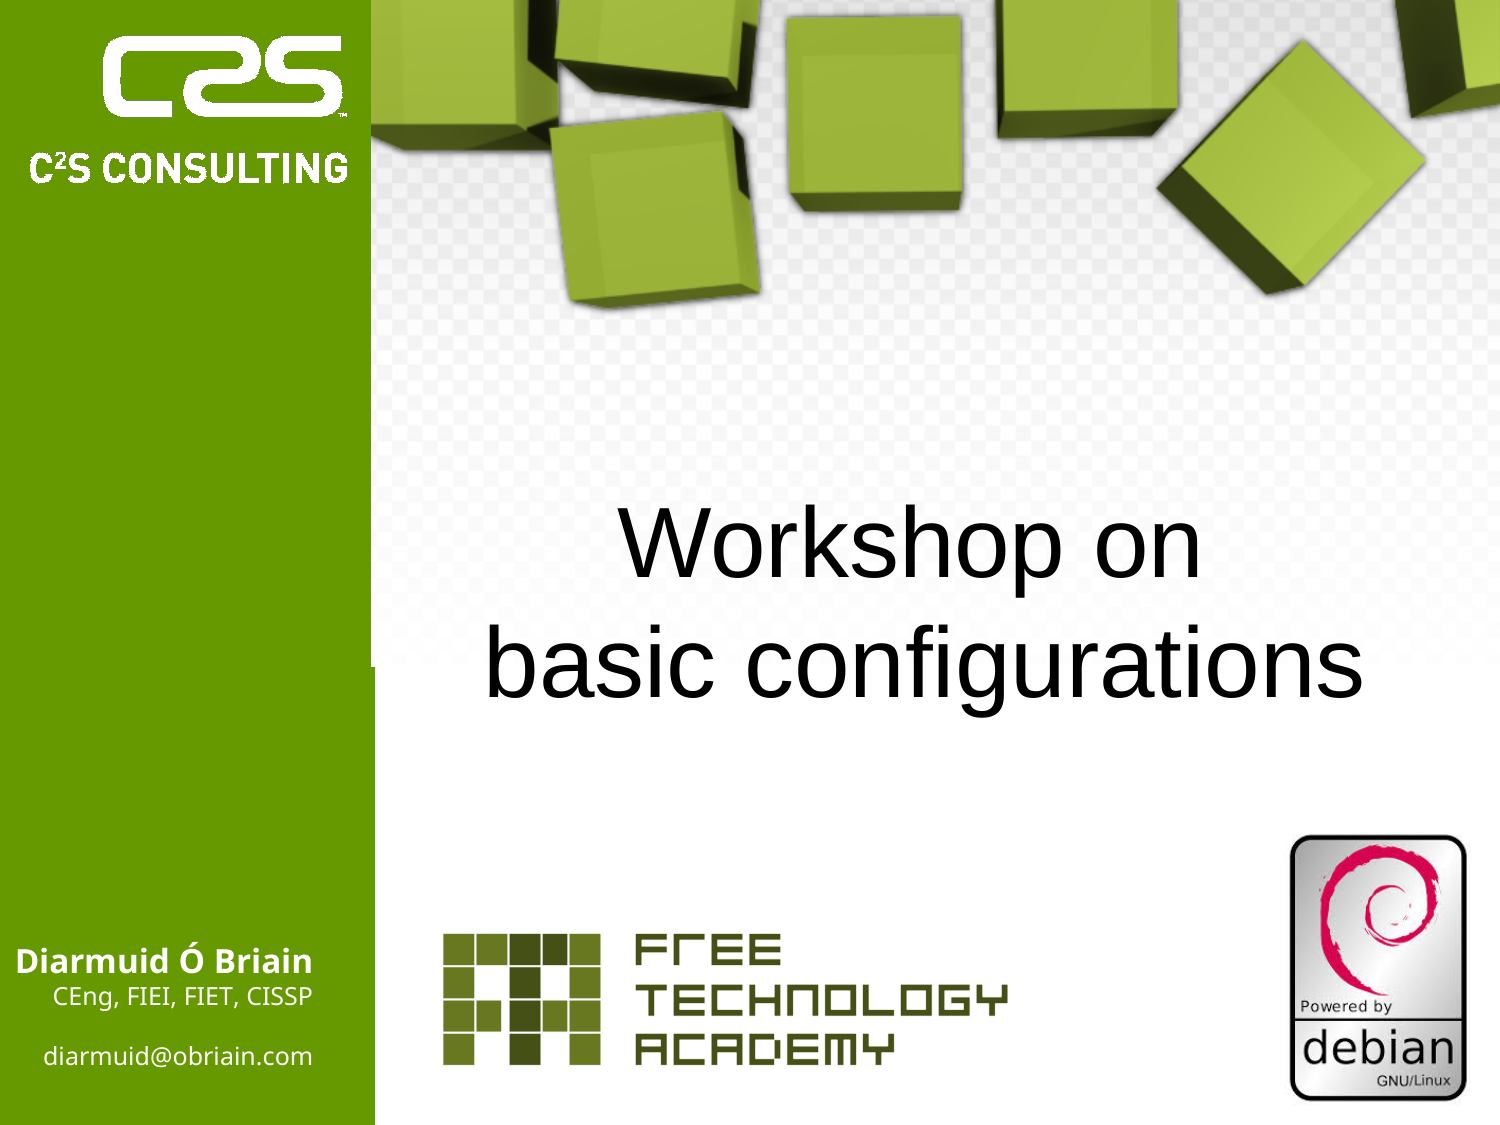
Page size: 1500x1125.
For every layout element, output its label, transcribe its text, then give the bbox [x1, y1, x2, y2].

picture [22, 27, 354, 188]
picture [371, 0, 1500, 667]
picture [1276, 826, 1474, 1111]
subtitle Workshop on basic configurations [425, 354, 1426, 841]
picture [437, 926, 1016, 1075]
